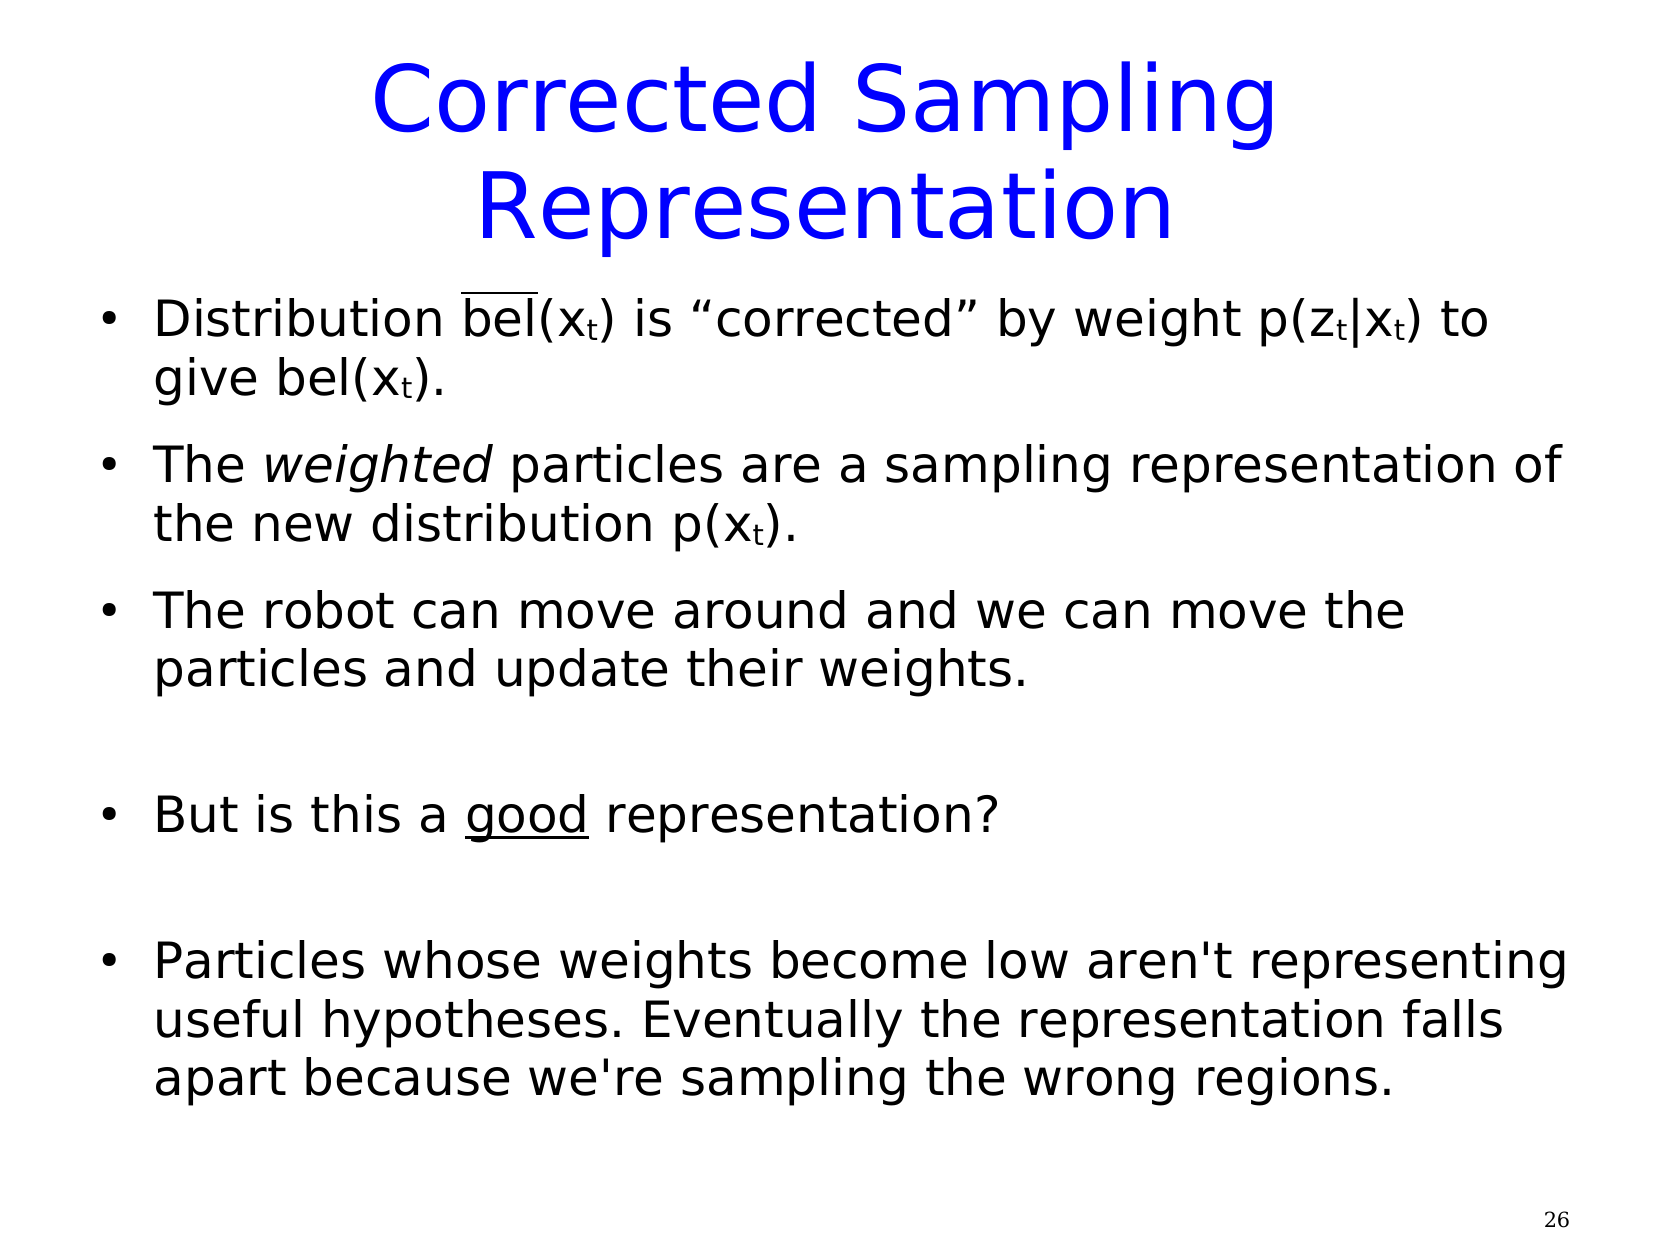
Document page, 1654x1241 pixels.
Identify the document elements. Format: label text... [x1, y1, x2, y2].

title Corrected Sampling Representation [82, 45, 1571, 261]
list Distribution bel(xt) is “corrected” by weight p(zt|xt) to give bel(xt). The weighted particles are a sampling representation of the new distribution p(xt). The robot can move around and we can move the particles and update their weights. But is this a good representation? Particles whose weights become low aren't representing useful hypotheses. Eventually the representation falls apart because we're sampling the wrong regions. [82, 290, 1571, 1159]
